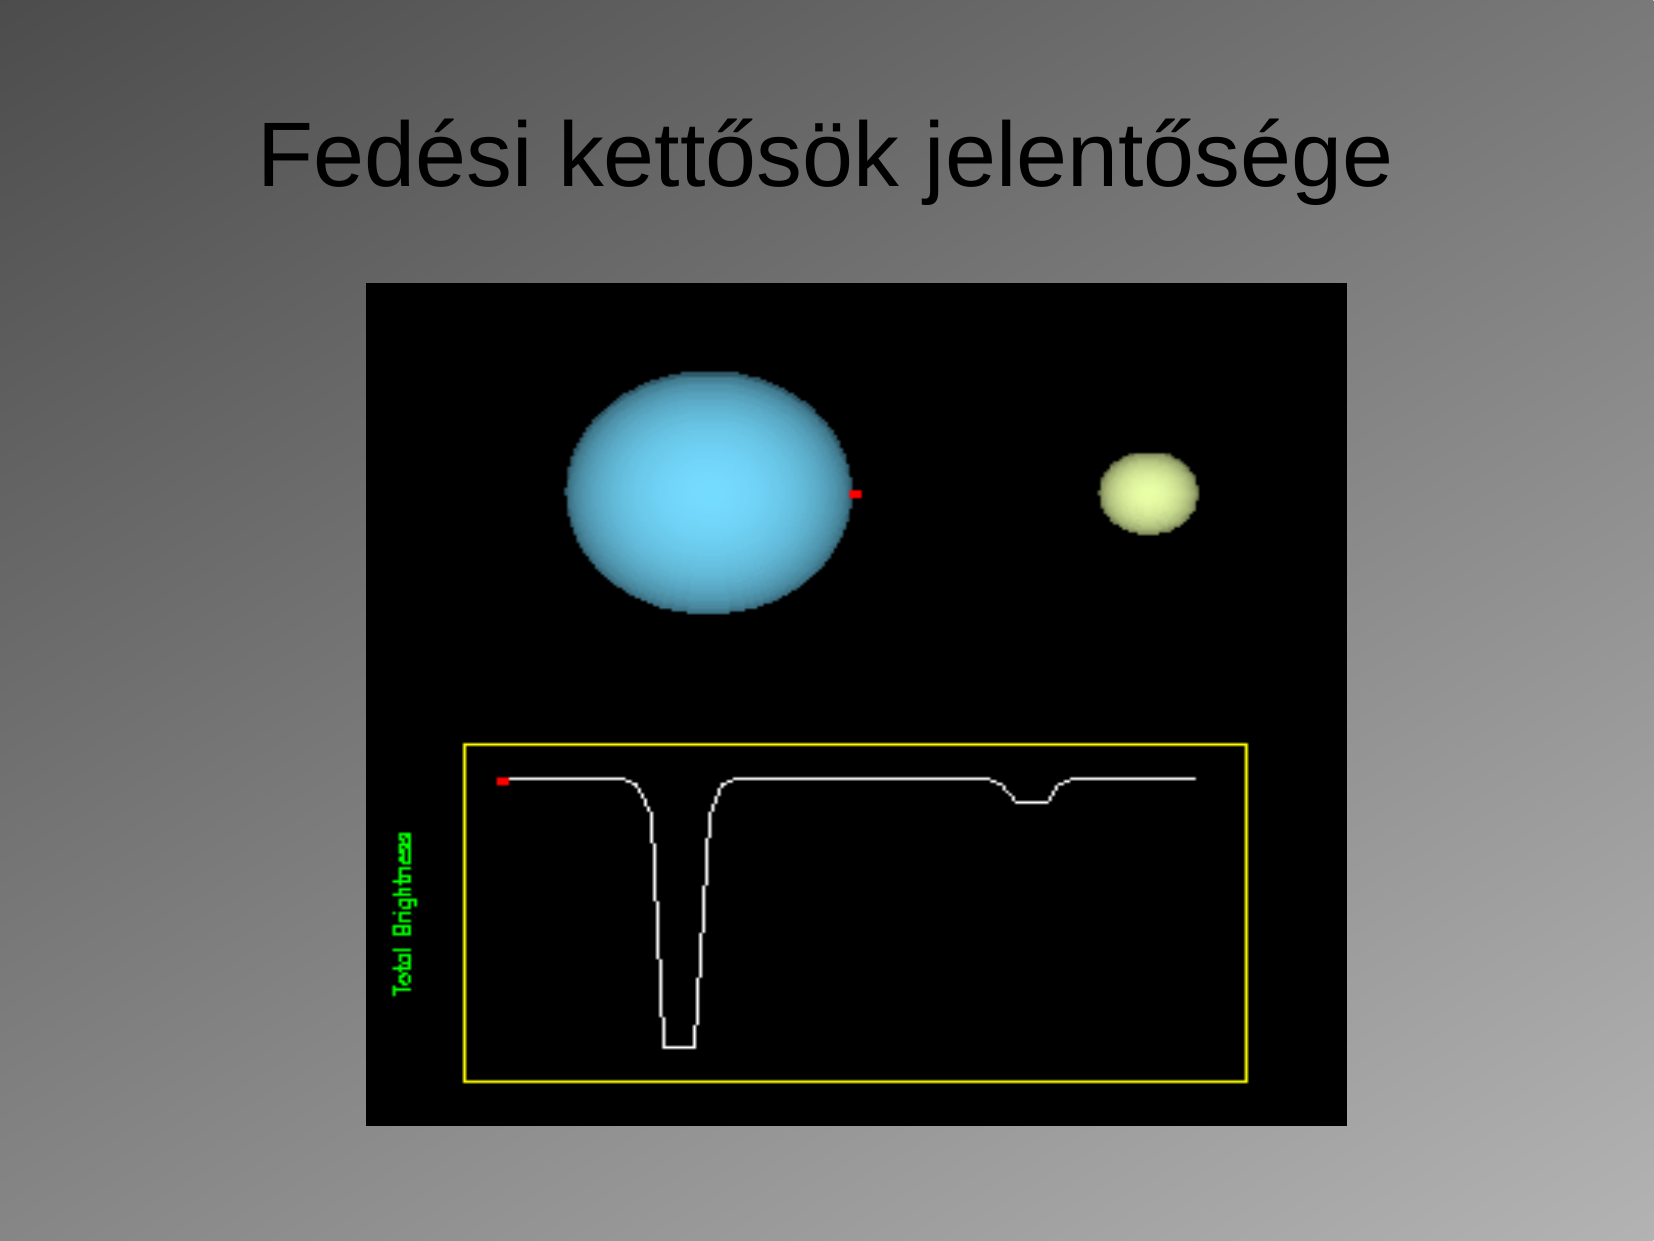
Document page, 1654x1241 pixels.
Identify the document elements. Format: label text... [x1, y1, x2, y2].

picture [366, 283, 1347, 1126]
title Fedési kettősök jelentősége [82, 49, 1571, 257]
